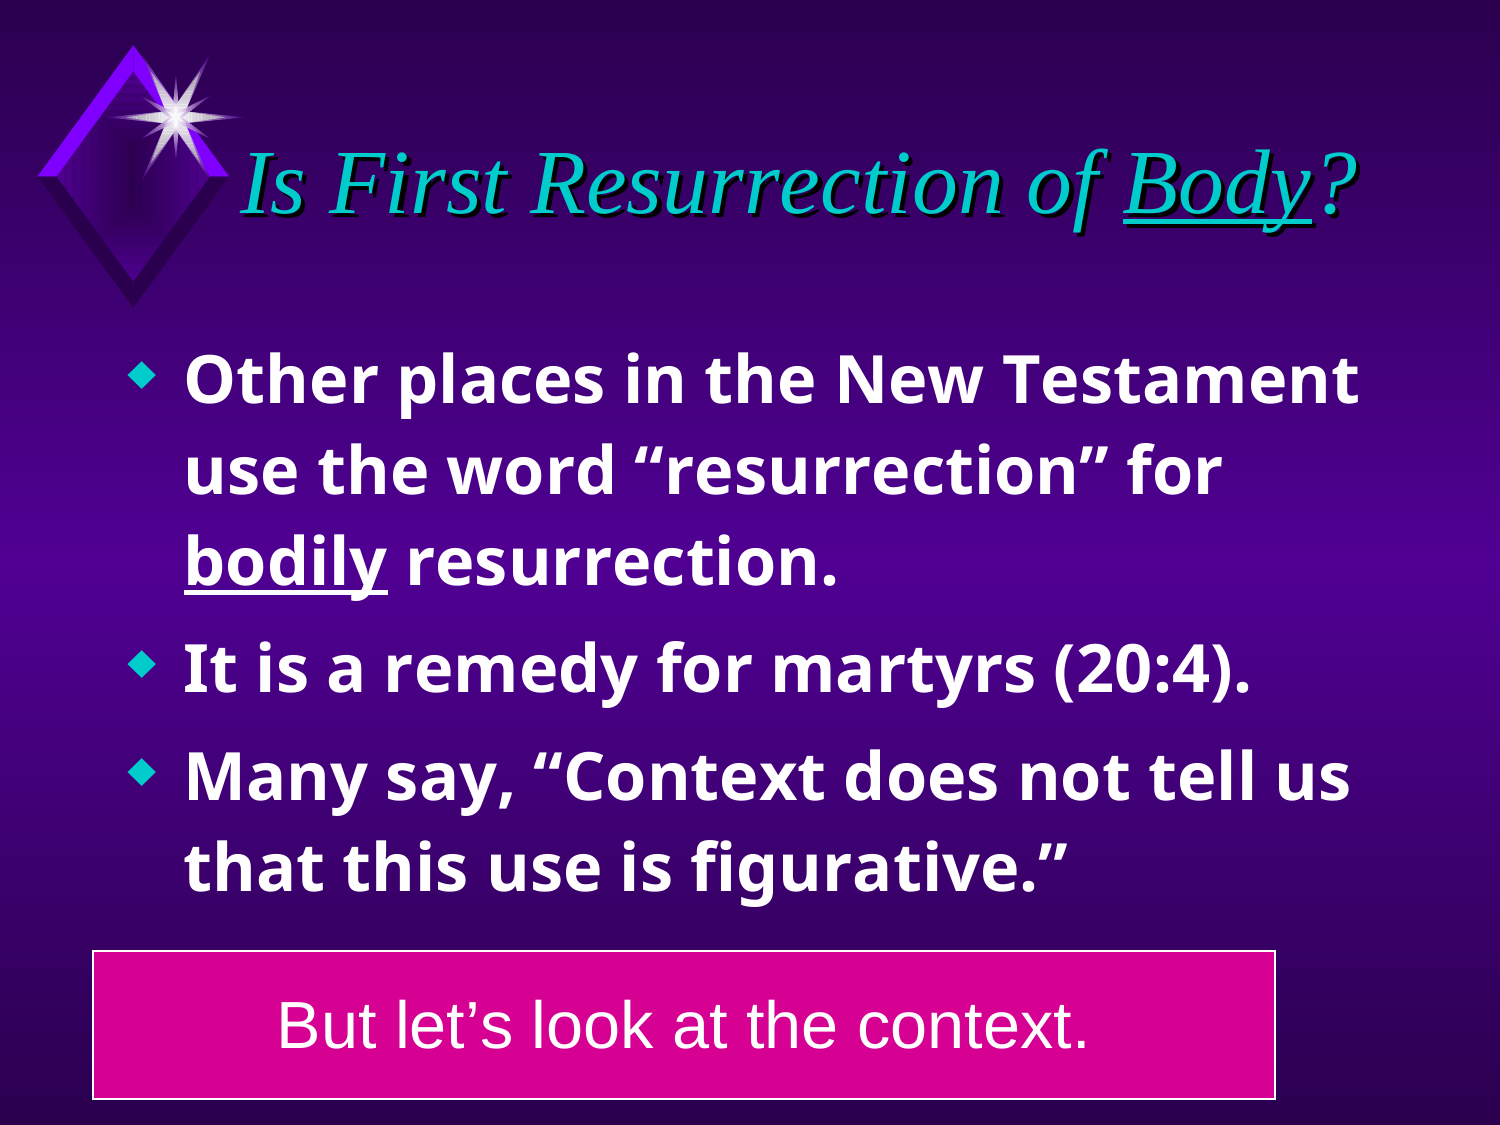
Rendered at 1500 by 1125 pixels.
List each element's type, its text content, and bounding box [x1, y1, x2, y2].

list Other places in the New Testament use the word “resurrection” for bodily resurrection. It is a remedy for martyrs (20:4). Many say, “Context does not tell us that this use is figurative.” [112, 324, 1388, 1001]
text_box But let’s look at the context. [93, 950, 1276, 1099]
title Is First Resurrection of Body? [224, 78, 1388, 288]
